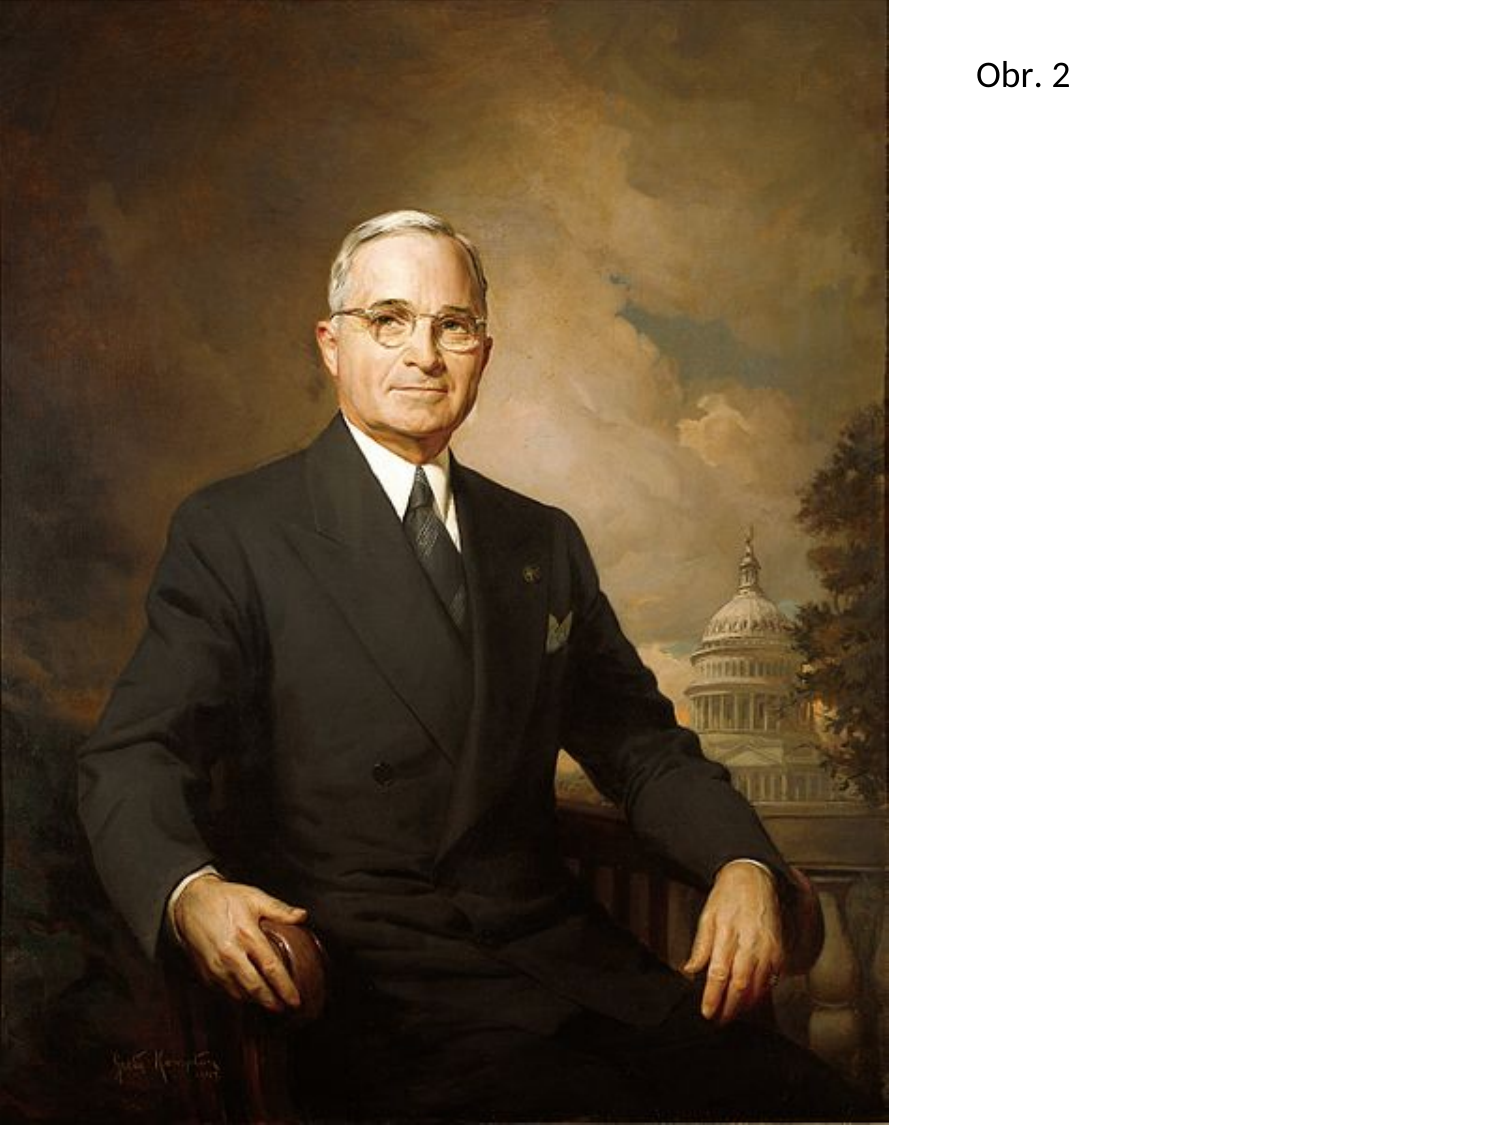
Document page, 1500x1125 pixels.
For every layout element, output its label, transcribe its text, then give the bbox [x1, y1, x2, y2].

picture [0, 0, 889, 1125]
text_box Obr. 2 [961, 42, 1086, 104]
